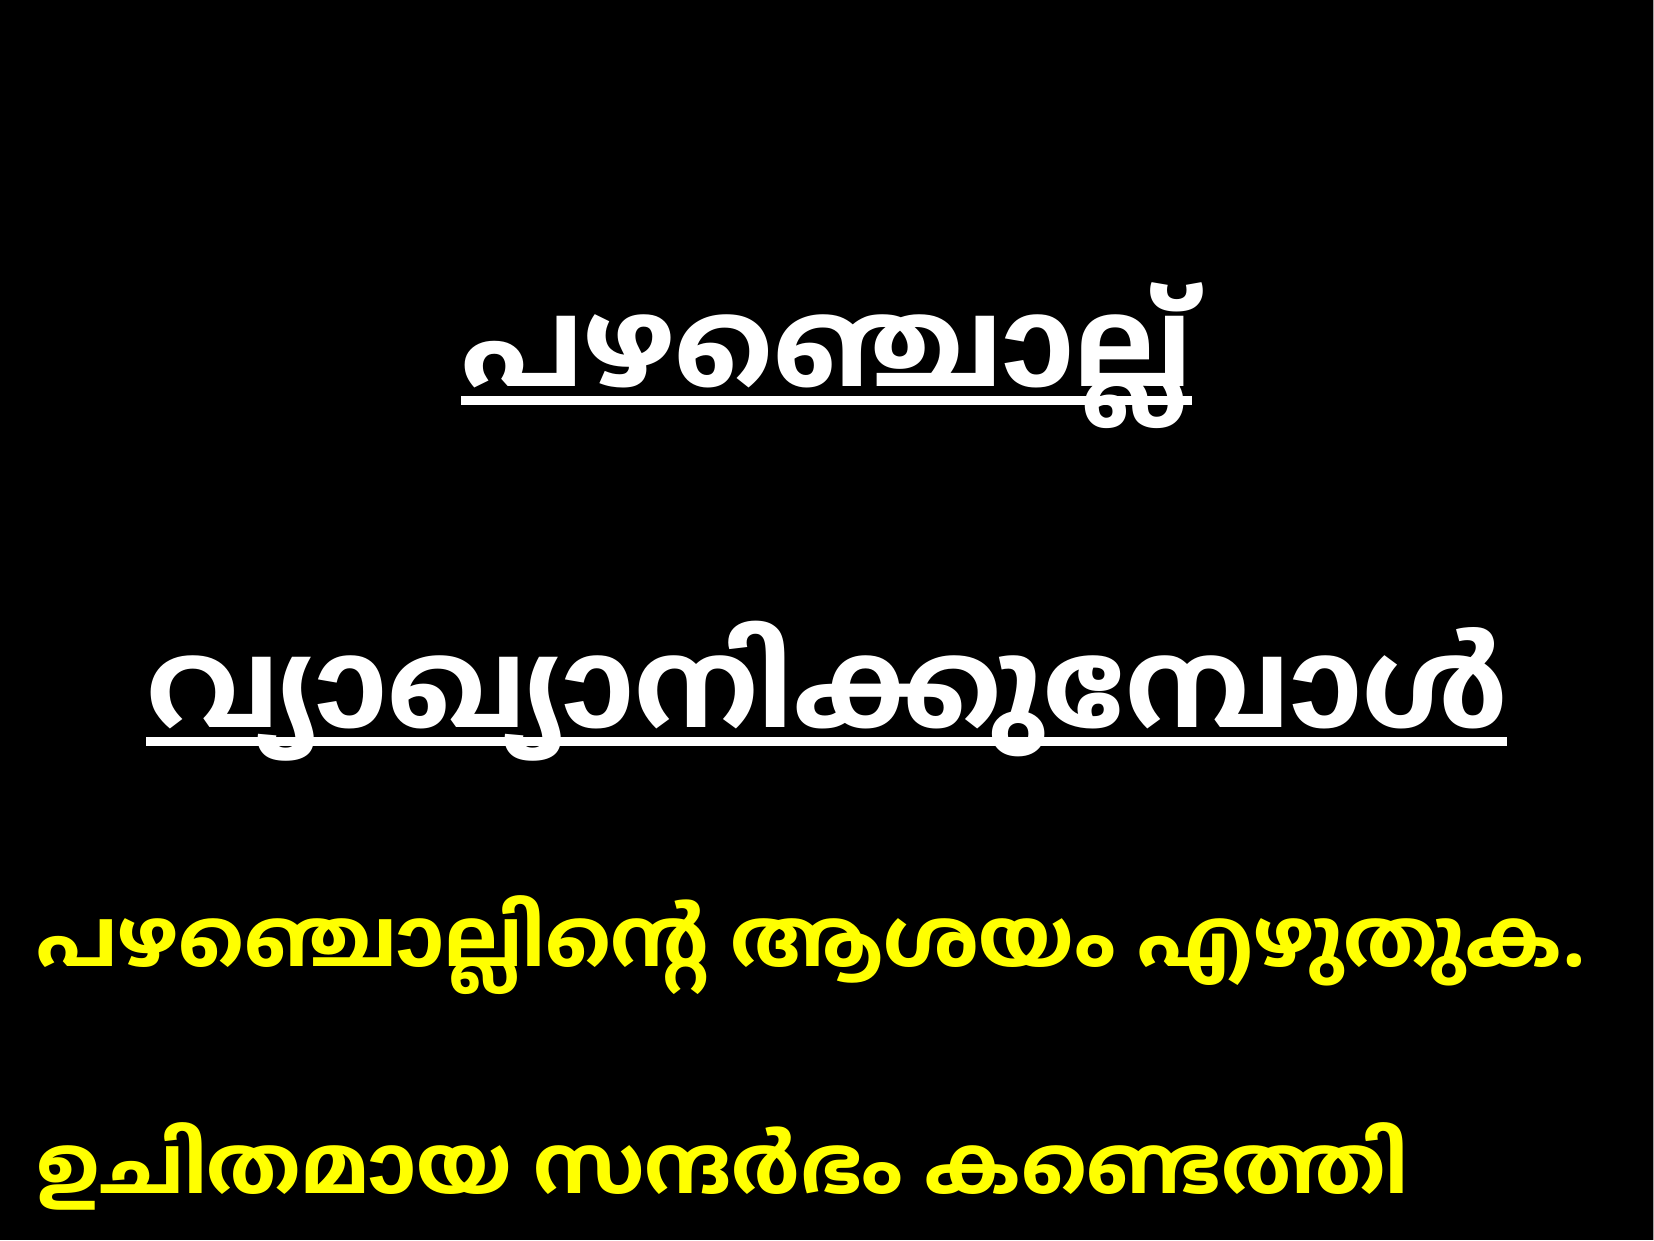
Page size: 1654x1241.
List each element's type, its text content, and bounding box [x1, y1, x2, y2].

text_box പഴഞ്ചൊല്ല് വ്യാഖ്യാനിക്കുമ്പോള്‍ പഴഞ്ചൊല്ലിന്റെ ആശയം എഴുതുക. ഉചിതമായ സന്ദര്‍ഭം കണ്ടെത്തി എഴുതുക. സന്ദര്‍ഭം വിശദീകരിക്കുക. സന്ദര്‍ഭത്തെ പഴഞ്ചൊല്ലിനോട് ബന്ധിപ്പിക്കുക. [0, 75, 1654, 991]
